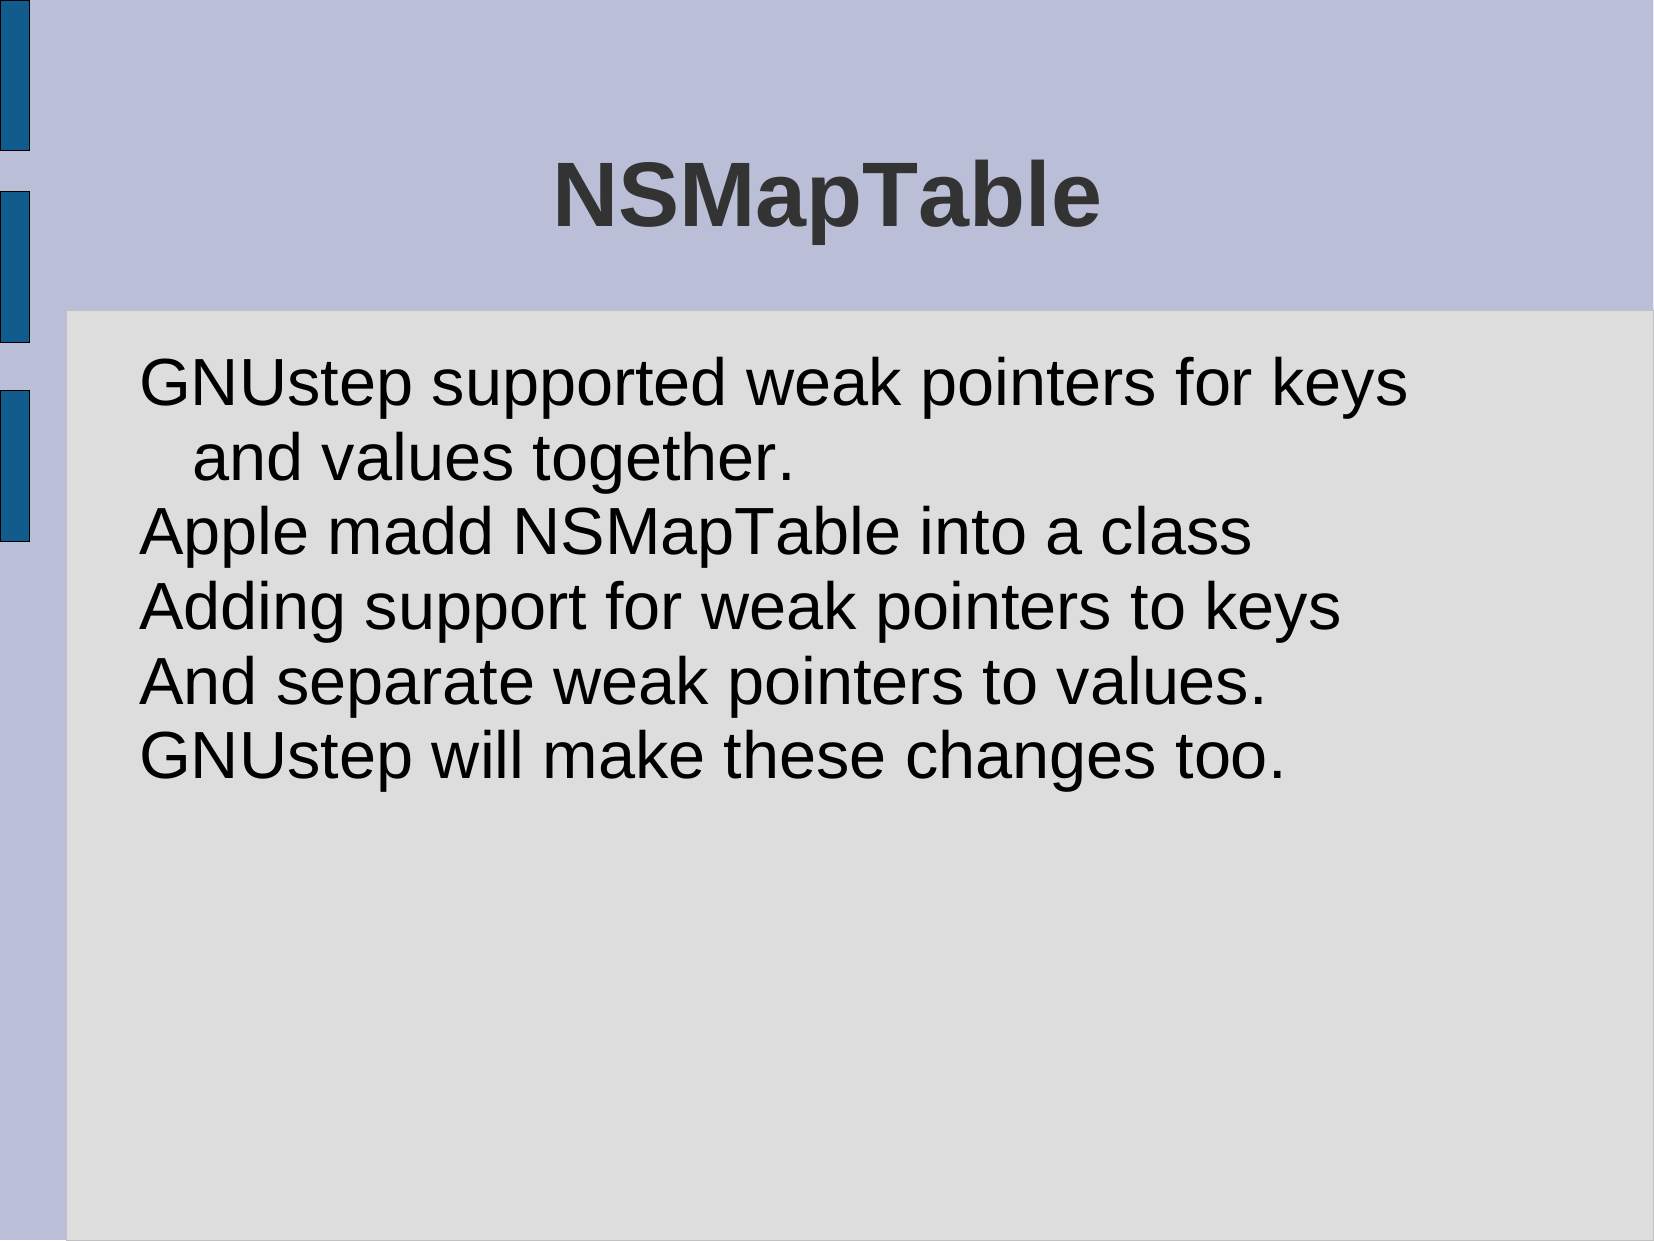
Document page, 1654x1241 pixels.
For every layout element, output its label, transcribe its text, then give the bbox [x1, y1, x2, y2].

list GNUstep supported weak pointers for keys and values together. Apple madd NSMapTable into a class Adding support for weak pointers to keys And separate weak pointers to values. GNUstep will make these changes too. [121, 344, 1534, 1127]
title NSMapTable [121, 91, 1534, 299]
